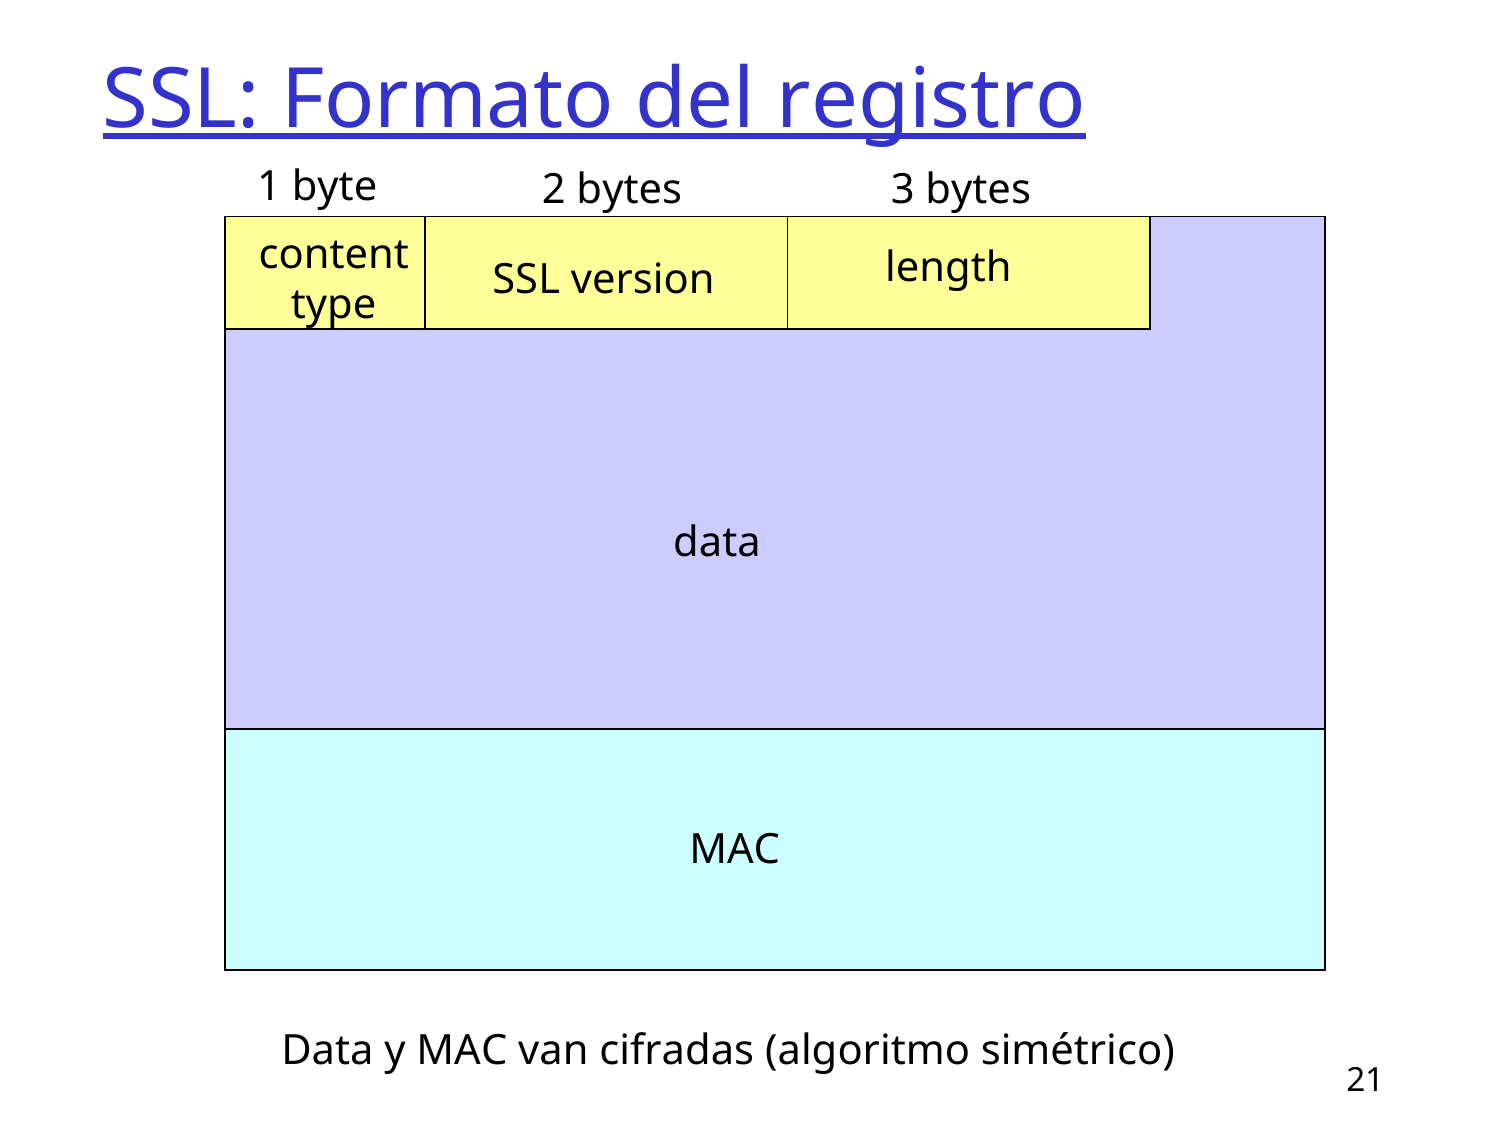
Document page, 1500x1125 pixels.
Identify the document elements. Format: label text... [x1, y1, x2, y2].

text_box 2 bytes [527, 154, 698, 220]
text_box Data y MAC van cifradas (algoritmo simétrico) [266, 1015, 1190, 1081]
text_box content type [243, 219, 424, 335]
title SSL: Formato del registro [87, 0, 1363, 188]
text_box MAC [674, 814, 796, 881]
text_box [224, 216, 1325, 970]
text_box 3 bytes [876, 154, 1047, 220]
text_box length [870, 232, 1027, 298]
text_box SSL version [477, 244, 730, 311]
text_box data [658, 507, 776, 573]
text_box 1 byte [242, 151, 393, 218]
